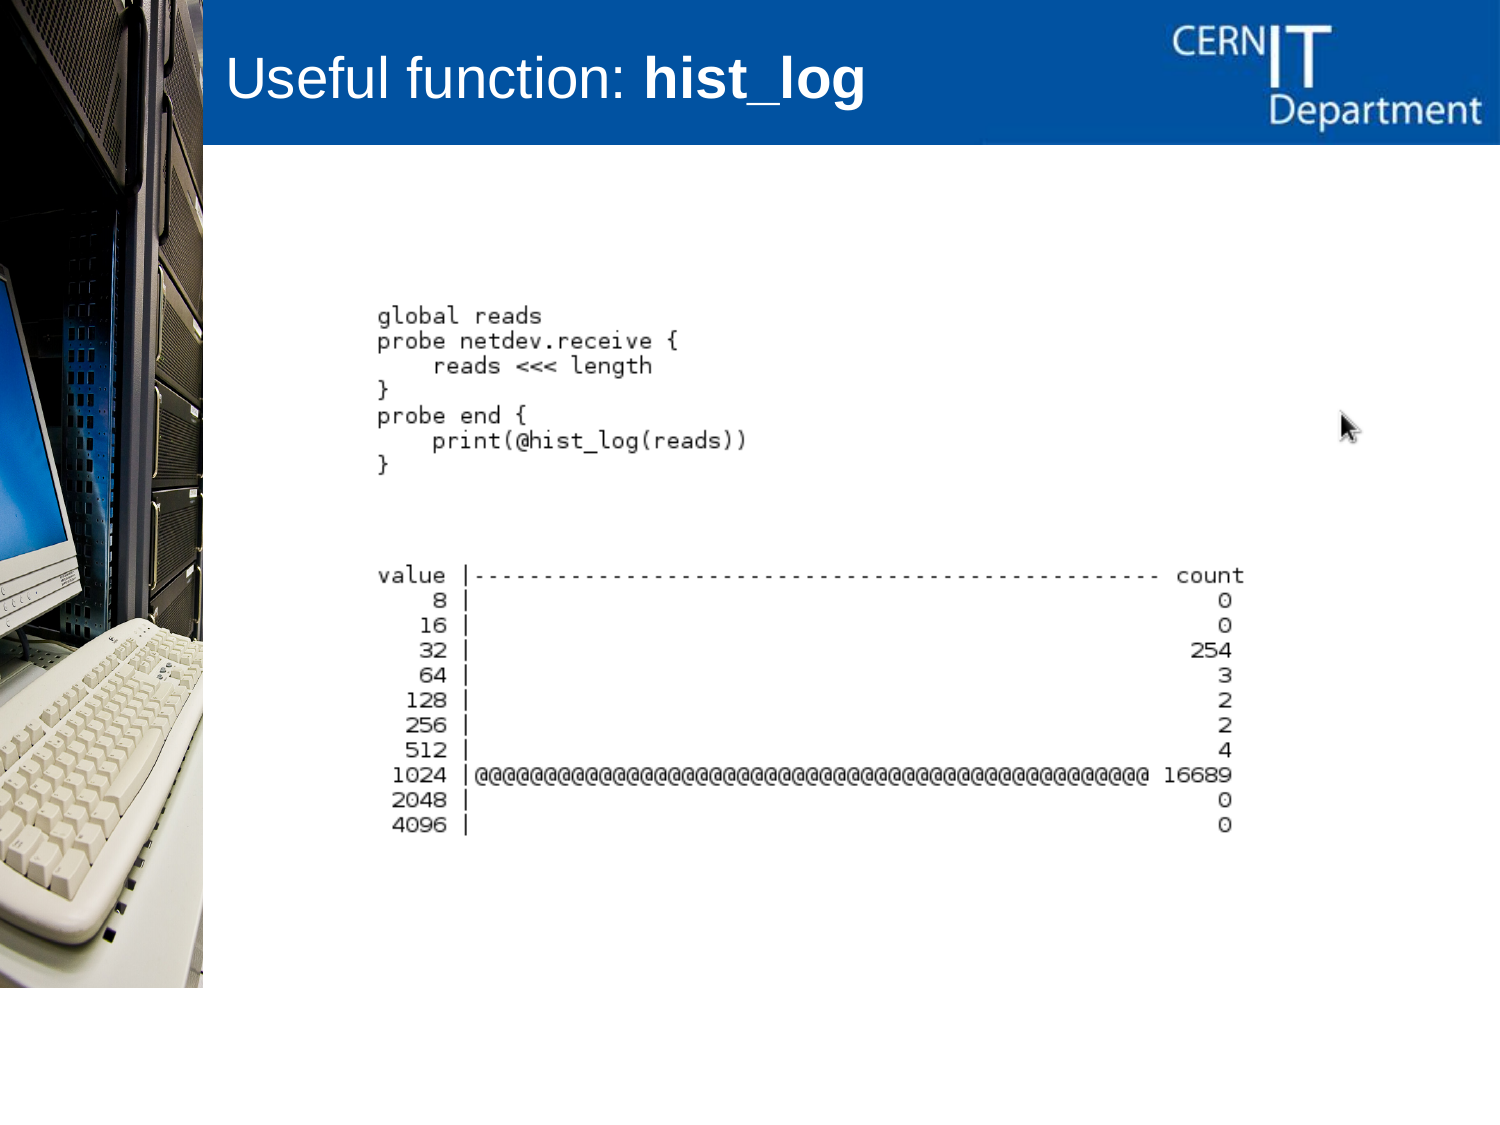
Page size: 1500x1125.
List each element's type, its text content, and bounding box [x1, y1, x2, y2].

title Useful function: hist_log [225, 44, 1088, 113]
picture [0, 0, 1500, 988]
picture [300, 299, 1364, 879]
